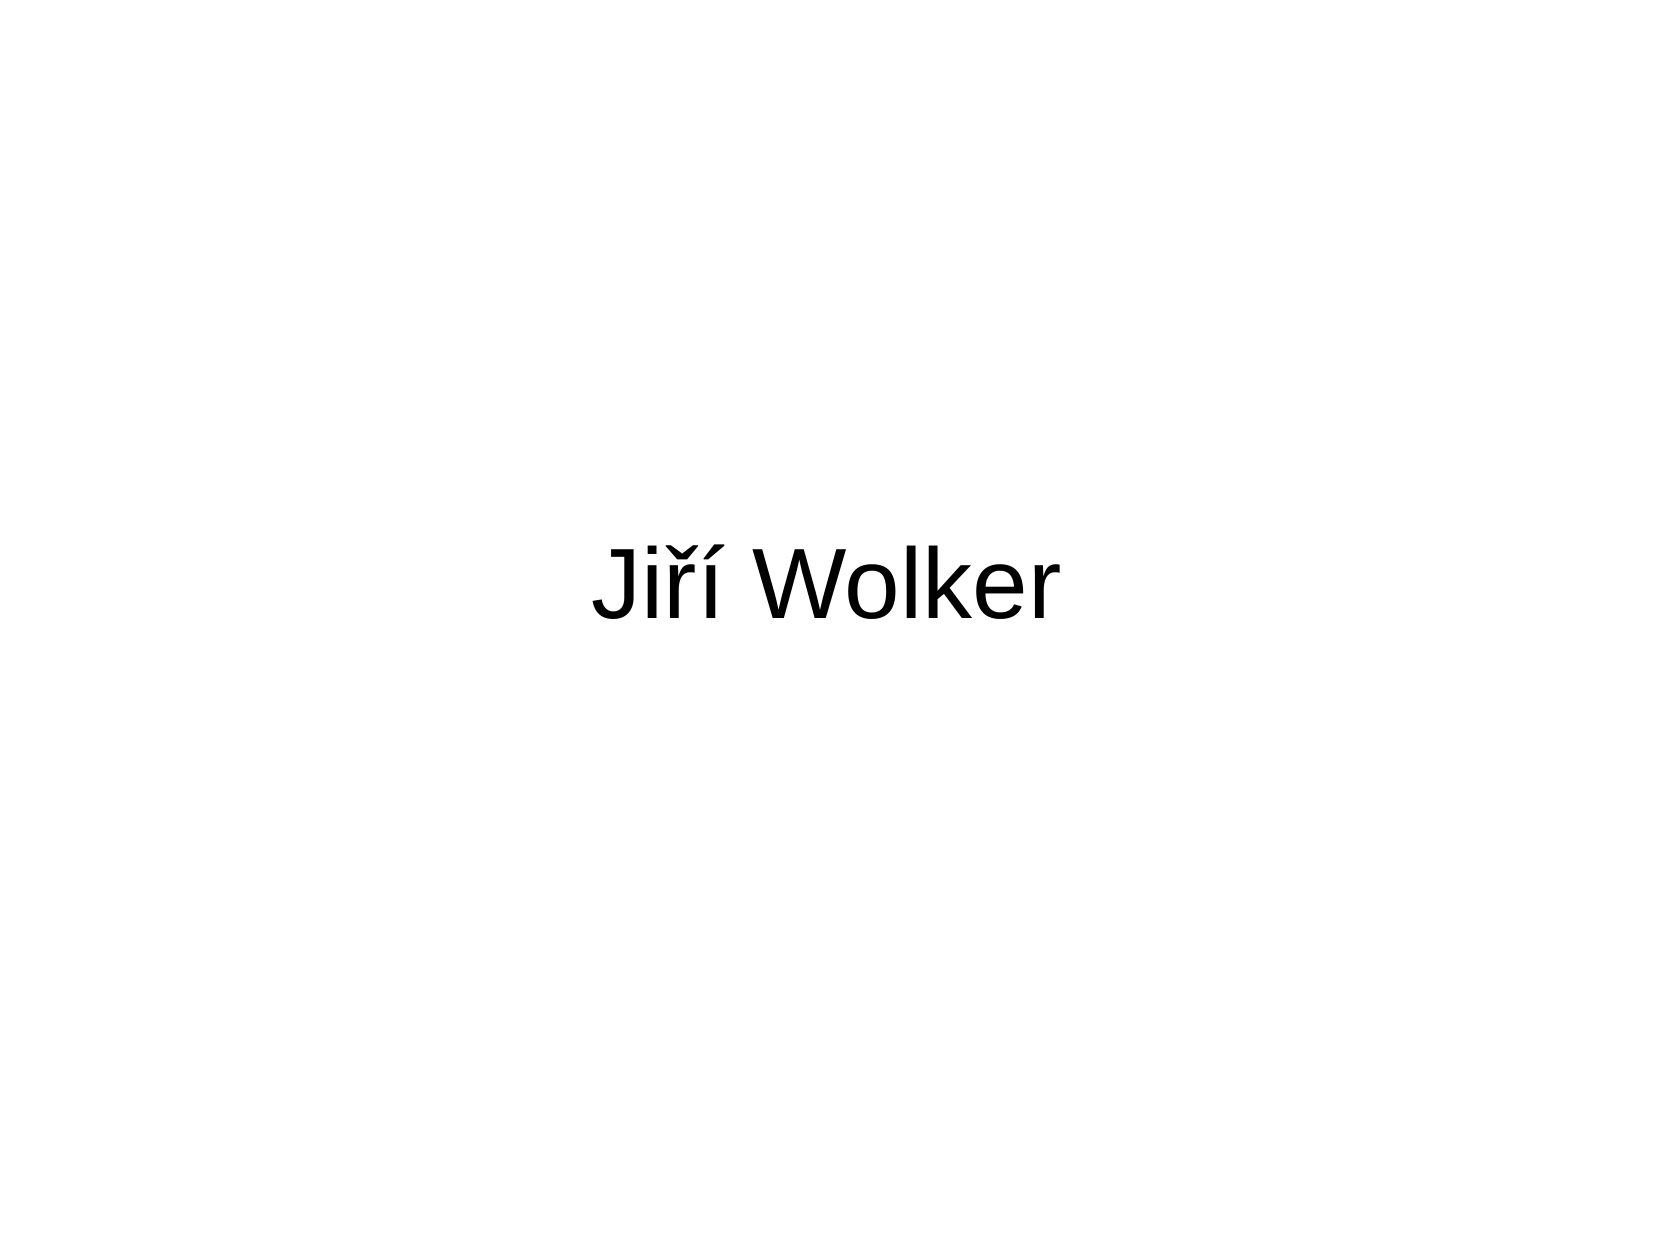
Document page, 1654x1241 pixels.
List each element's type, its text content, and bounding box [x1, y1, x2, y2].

subtitle Jiří Wolker [82, 49, 1571, 1109]
